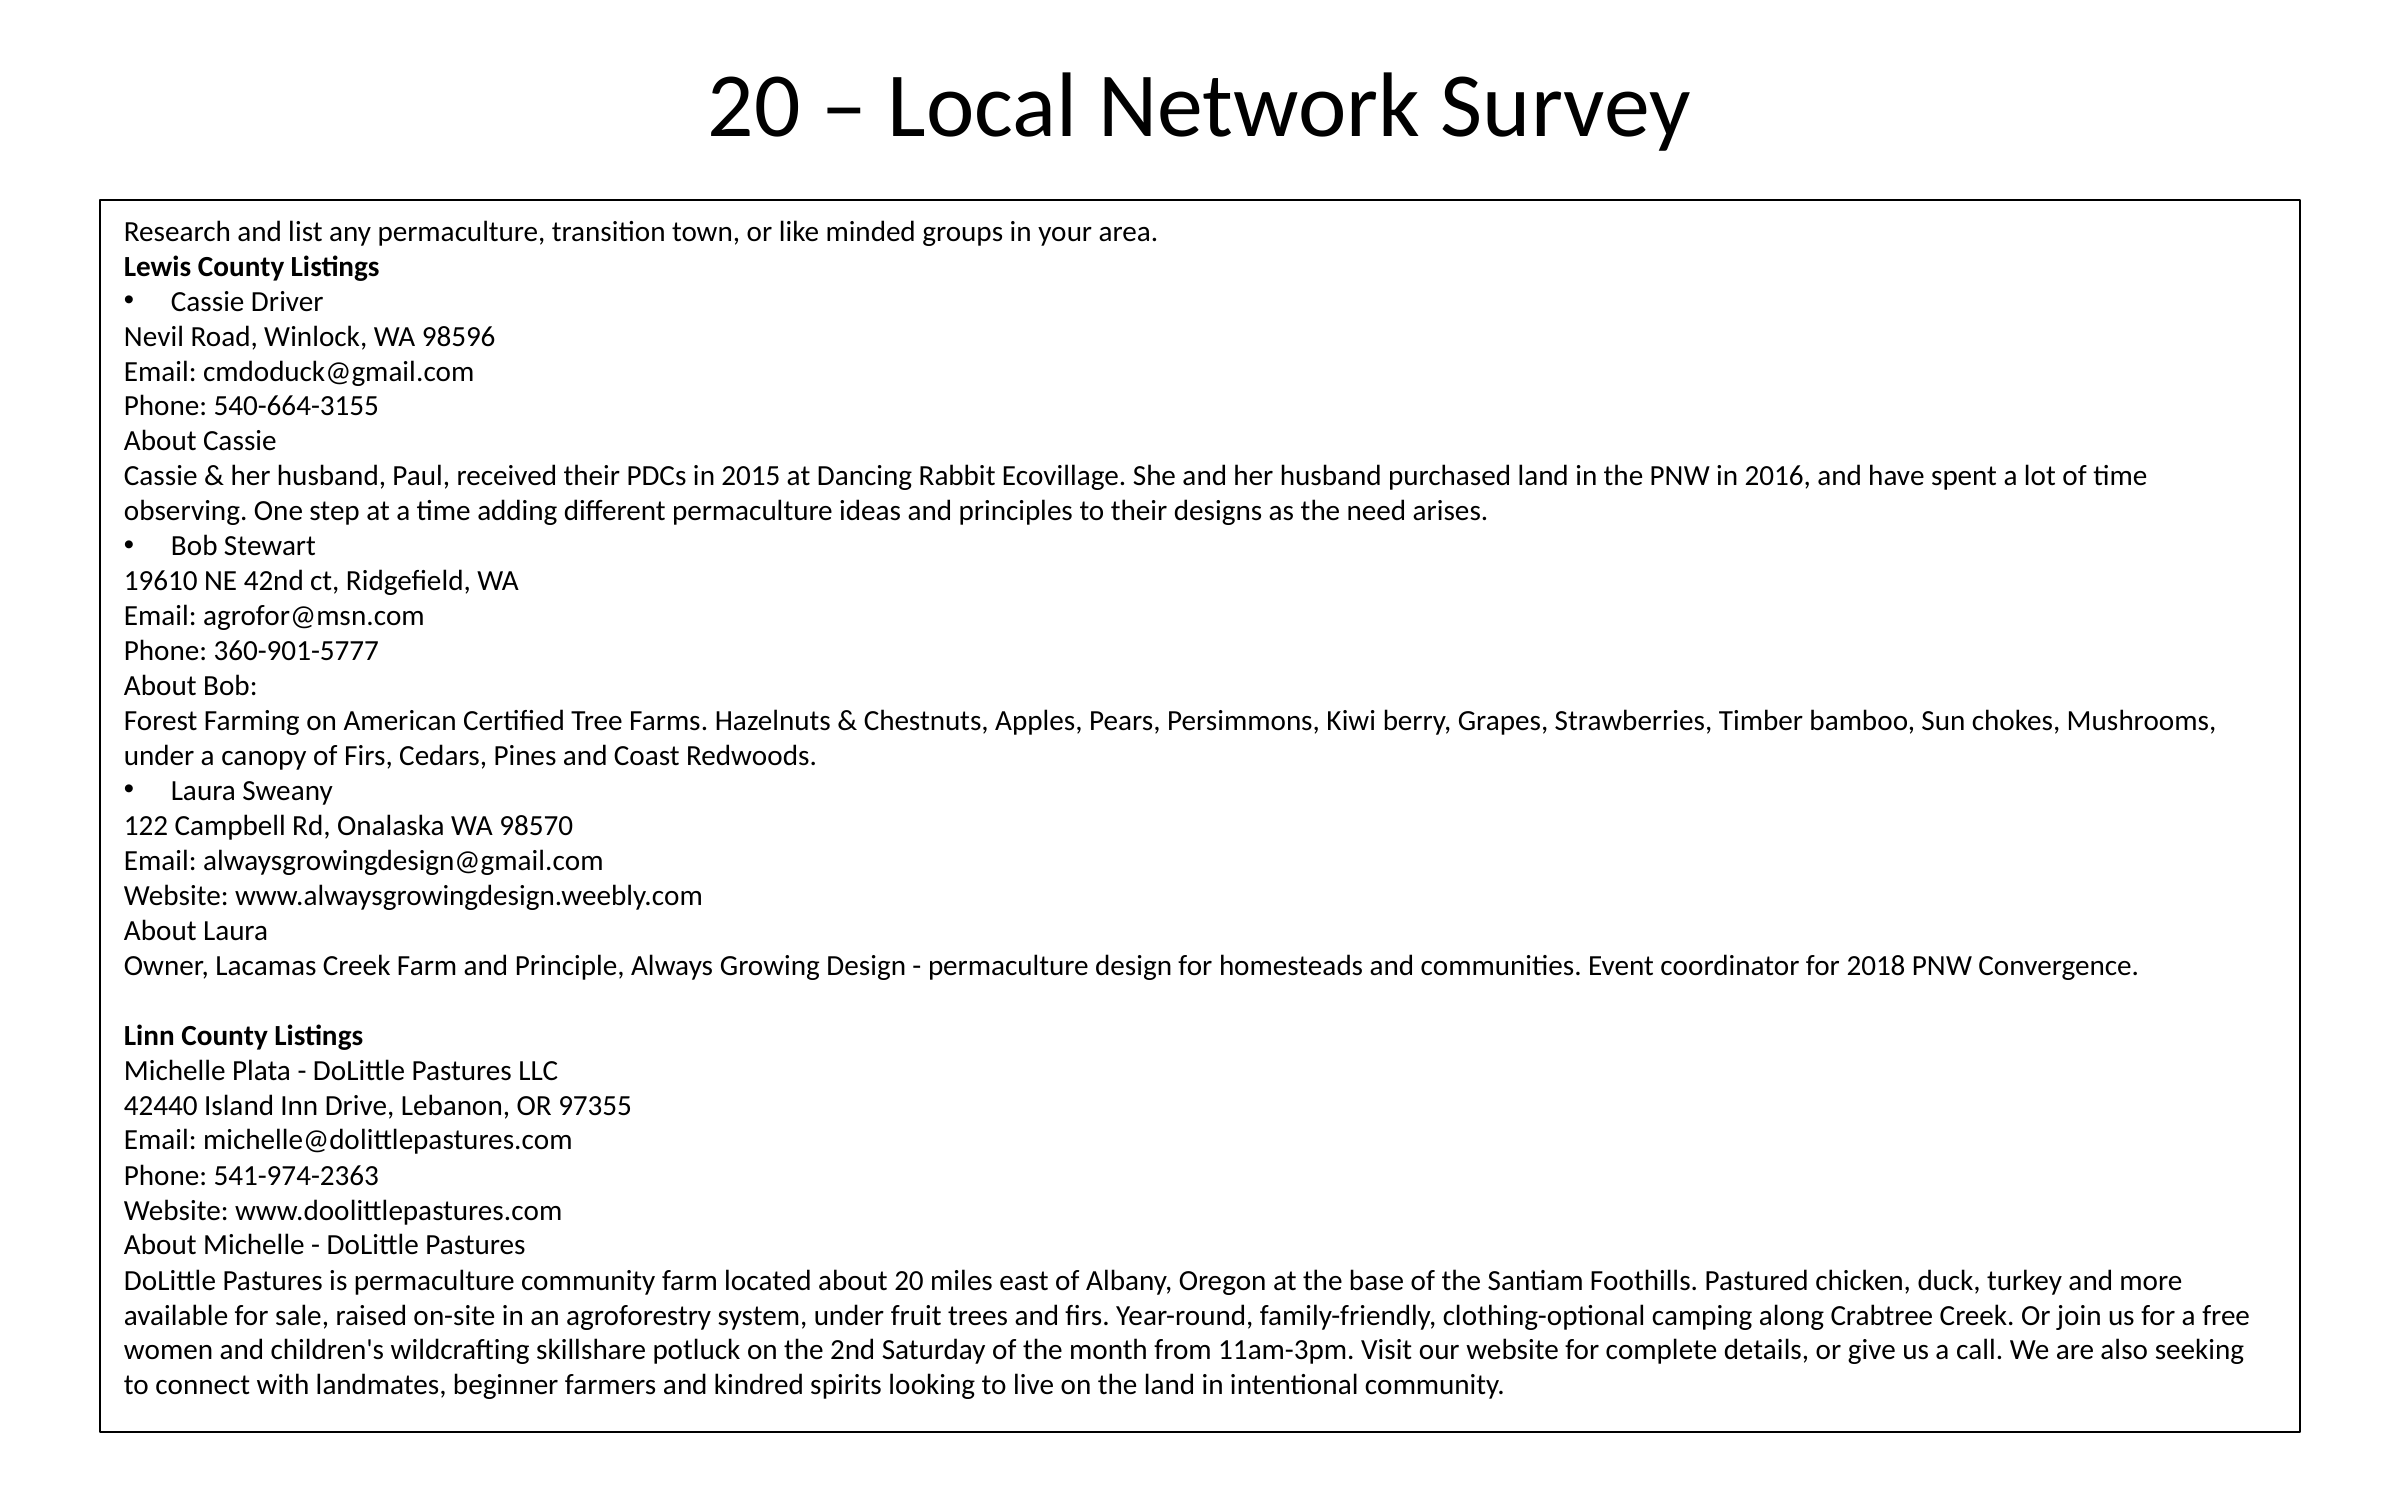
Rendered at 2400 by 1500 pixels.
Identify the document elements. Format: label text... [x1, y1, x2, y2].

text_box 20 – Local Network Survey [179, 33, 2220, 167]
text_box Research and list any permaculture, transition town, or like minded groups in your area. Lewis County Listings Cassie Driver Nevil Road, Winlock, WA 98596 Email: cmdoduck@gmail.com Phone: 540-664-3155 About Cassie Cassie & her husband, Paul, received their PDCs in 2015 at Dancing Rabbit Ecovillage. She and her husband purchased land in the PNW in 2016, and have spent a lot of time observing. One step at a time adding different permaculture ideas and principles to their designs as the need arises. Bob Stewart 19610 NE 42nd ct, Ridgefield, WA Email: agrofor@msn.com Phone: 360-901-5777 About Bob: Forest Farming on American Certified Tree Farms. Hazelnuts & Chestnuts, Apples, Pears, Persimmons, Kiwi berry, Grapes, Strawberries, Timber bamboo, Sun chokes, Mushrooms, under a canopy of Firs, Cedars, Pines and Coast Redwoods. Laura Sweany 122 Campbell Rd, Onalaska WA 98570 Email: alwaysgrowingdesign@gmail.com Website: www.alwaysgrowingdesign.weebly.com ​About Laura Owner, Lacamas Creek Farm and Principle, Always Growing Design - permaculture design for homesteads and communities. Event coordinator for 2018 PNW Convergence. Linn County Listings Michelle Plata - DoLittle Pastures LLC 42440 Island Inn Drive, Lebanon, OR 97355 Email: michelle@dolittlepastures.com Phone: 541-974-2363 Website: www.doolittlepastures.com About Michelle - DoLittle Pastures DoLittle Pastures is permaculture community farm located about 20 miles east of Albany, Oregon at the base of the Santiam Foothills. Pastured chicken, duck, turkey and more available for sale, raised on-site in an agroforestry system, under fruit trees and firs. Year-round, family-friendly, clothing-optional camping along Crabtree Creek. Or join us for a free women and children's wildcrafting skillshare potluck on the 2nd Saturday of the month from 11am-3pm. Visit our website for complete details, or give us a call. We are also seeking to connect with landmates, beginner farmers and kindred spirits looking to live on the land in intentional community. [99, 199, 2300, 1432]
